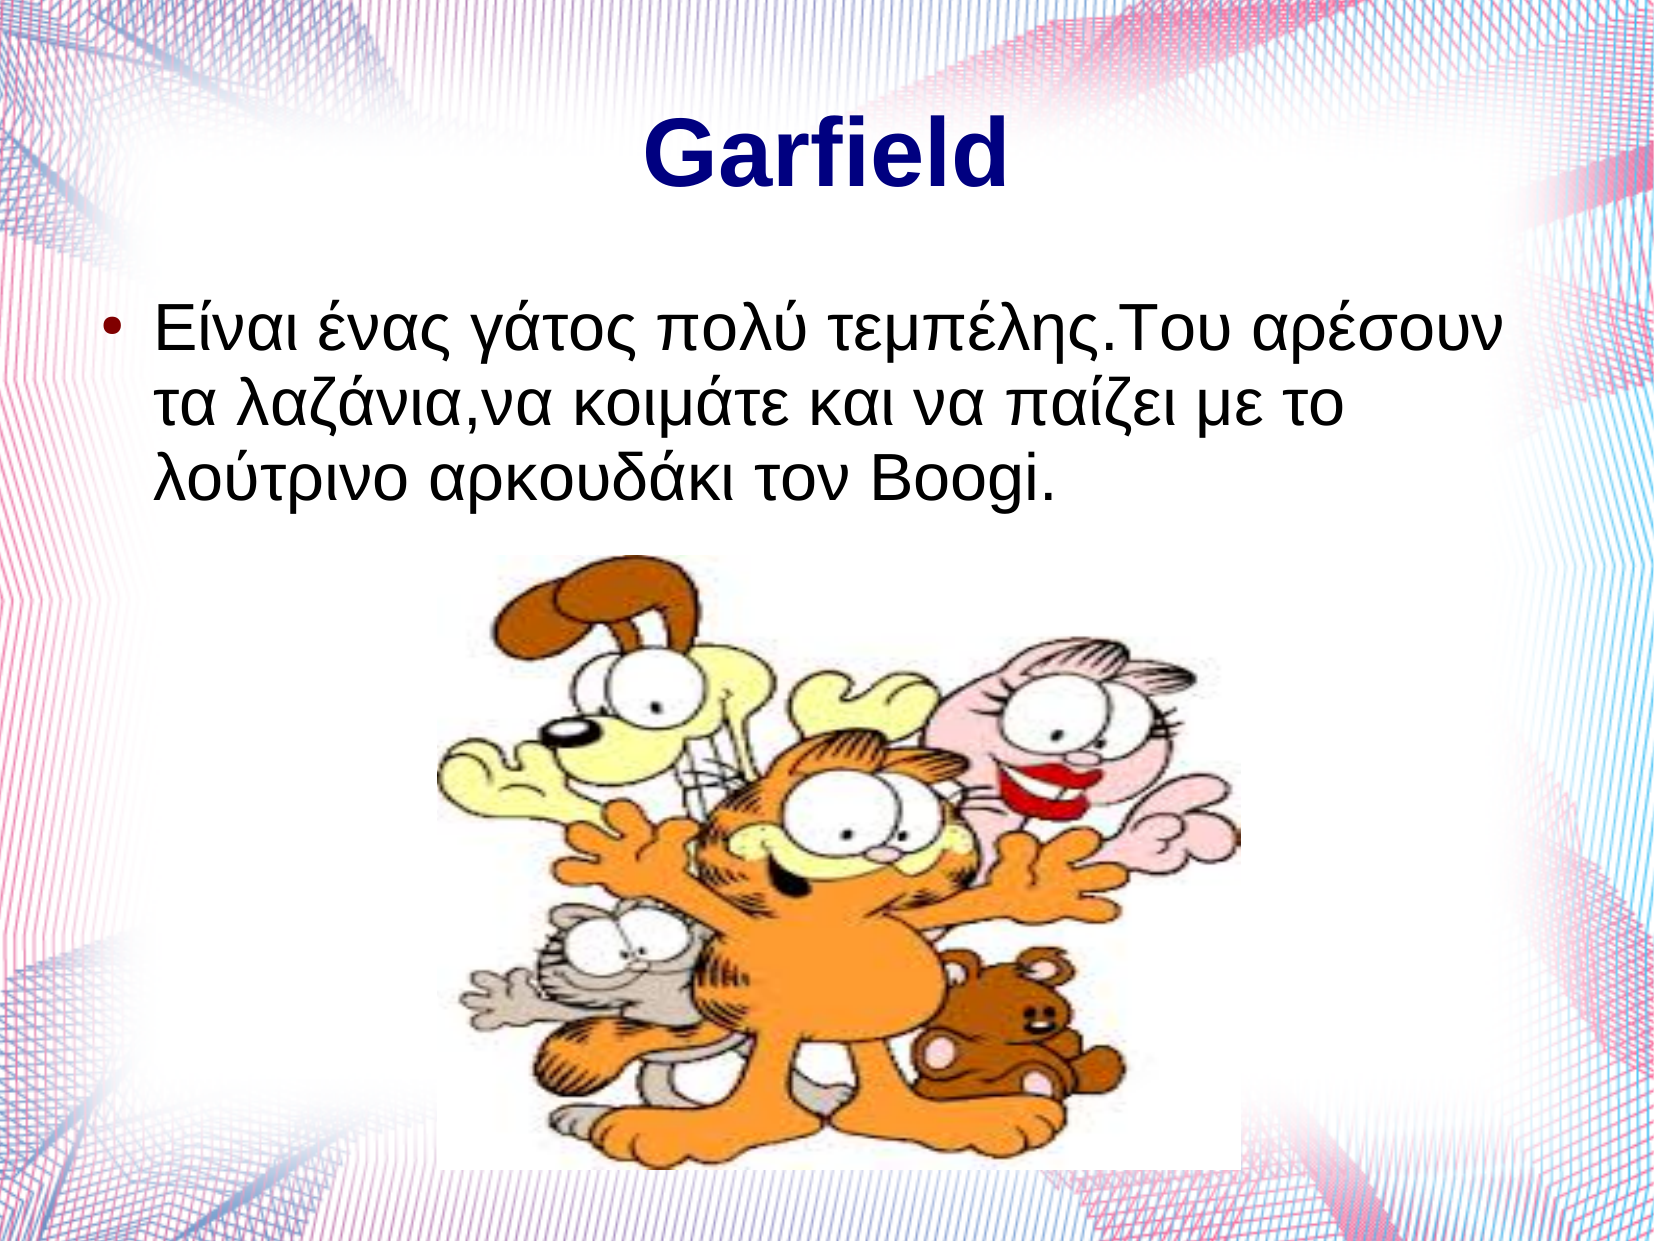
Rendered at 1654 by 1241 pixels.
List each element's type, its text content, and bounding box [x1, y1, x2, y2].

list Είναι ένας γάτος πολύ τεμπέλης.Του αρέσουν τα λαζάνια,να κοιμάτε και να παίζει με το λούτρινο αρκουδάκι τον Boogi. [82, 290, 1571, 1109]
picture [0, 0, 1654, 1241]
title Garfield [82, 49, 1571, 257]
